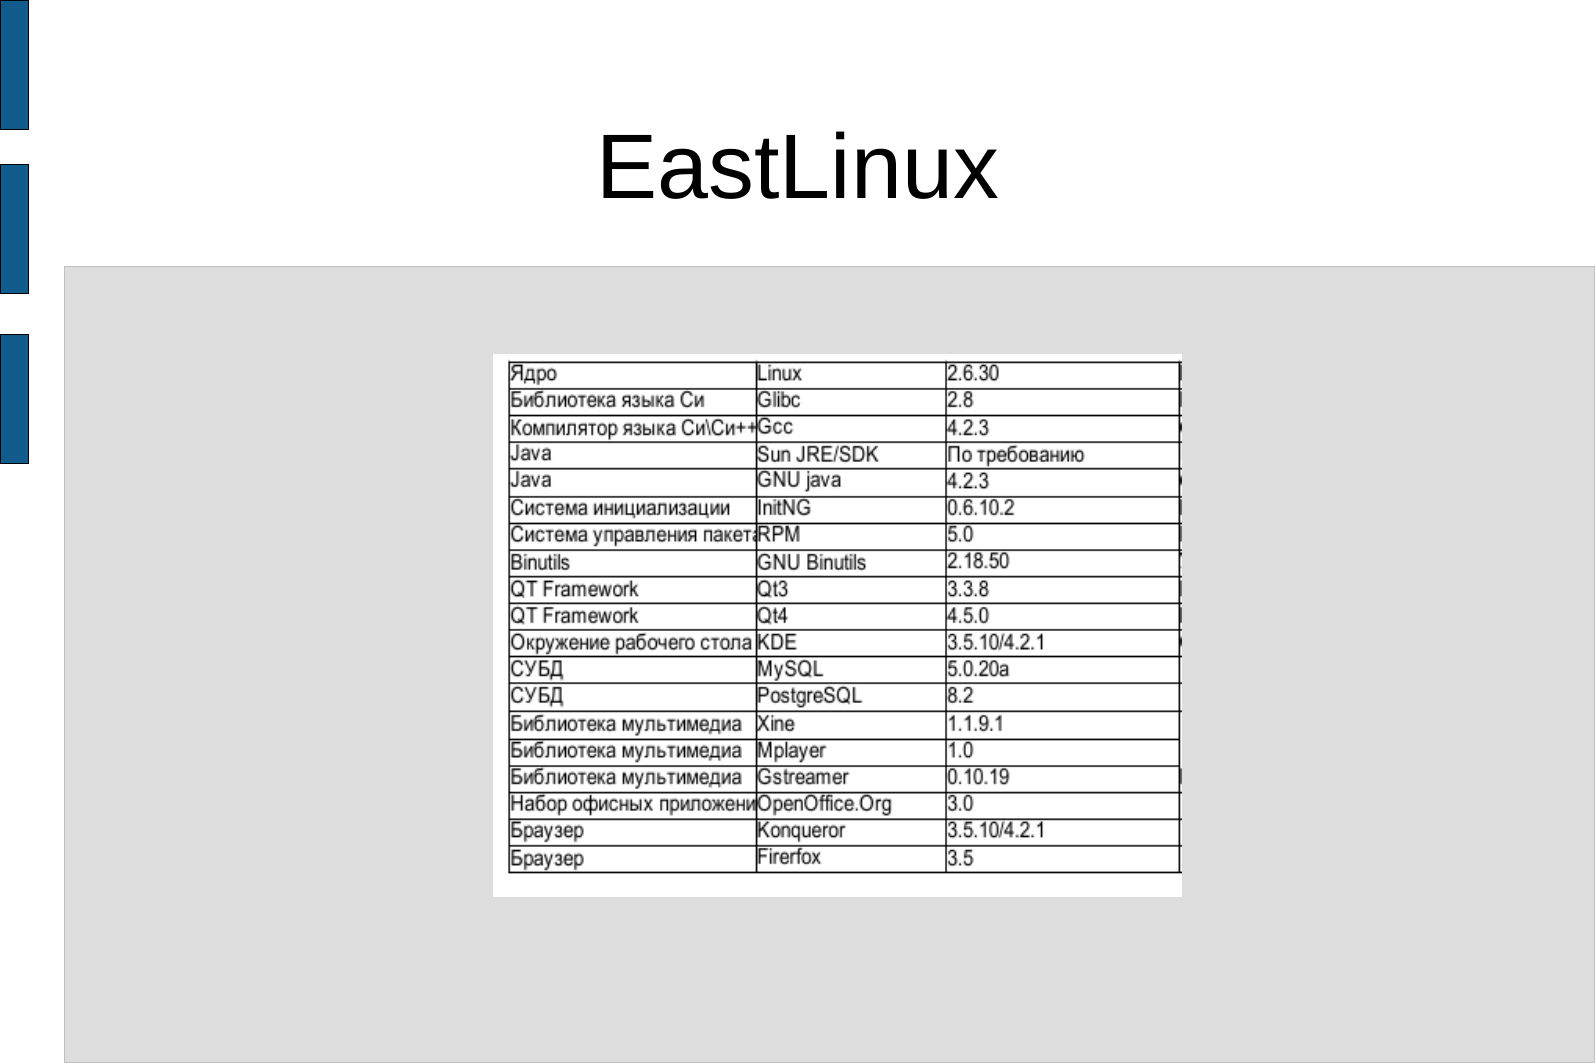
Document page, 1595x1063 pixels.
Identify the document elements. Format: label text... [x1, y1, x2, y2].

picture [493, 354, 1182, 897]
title EastLinux [117, 78, 1479, 256]
